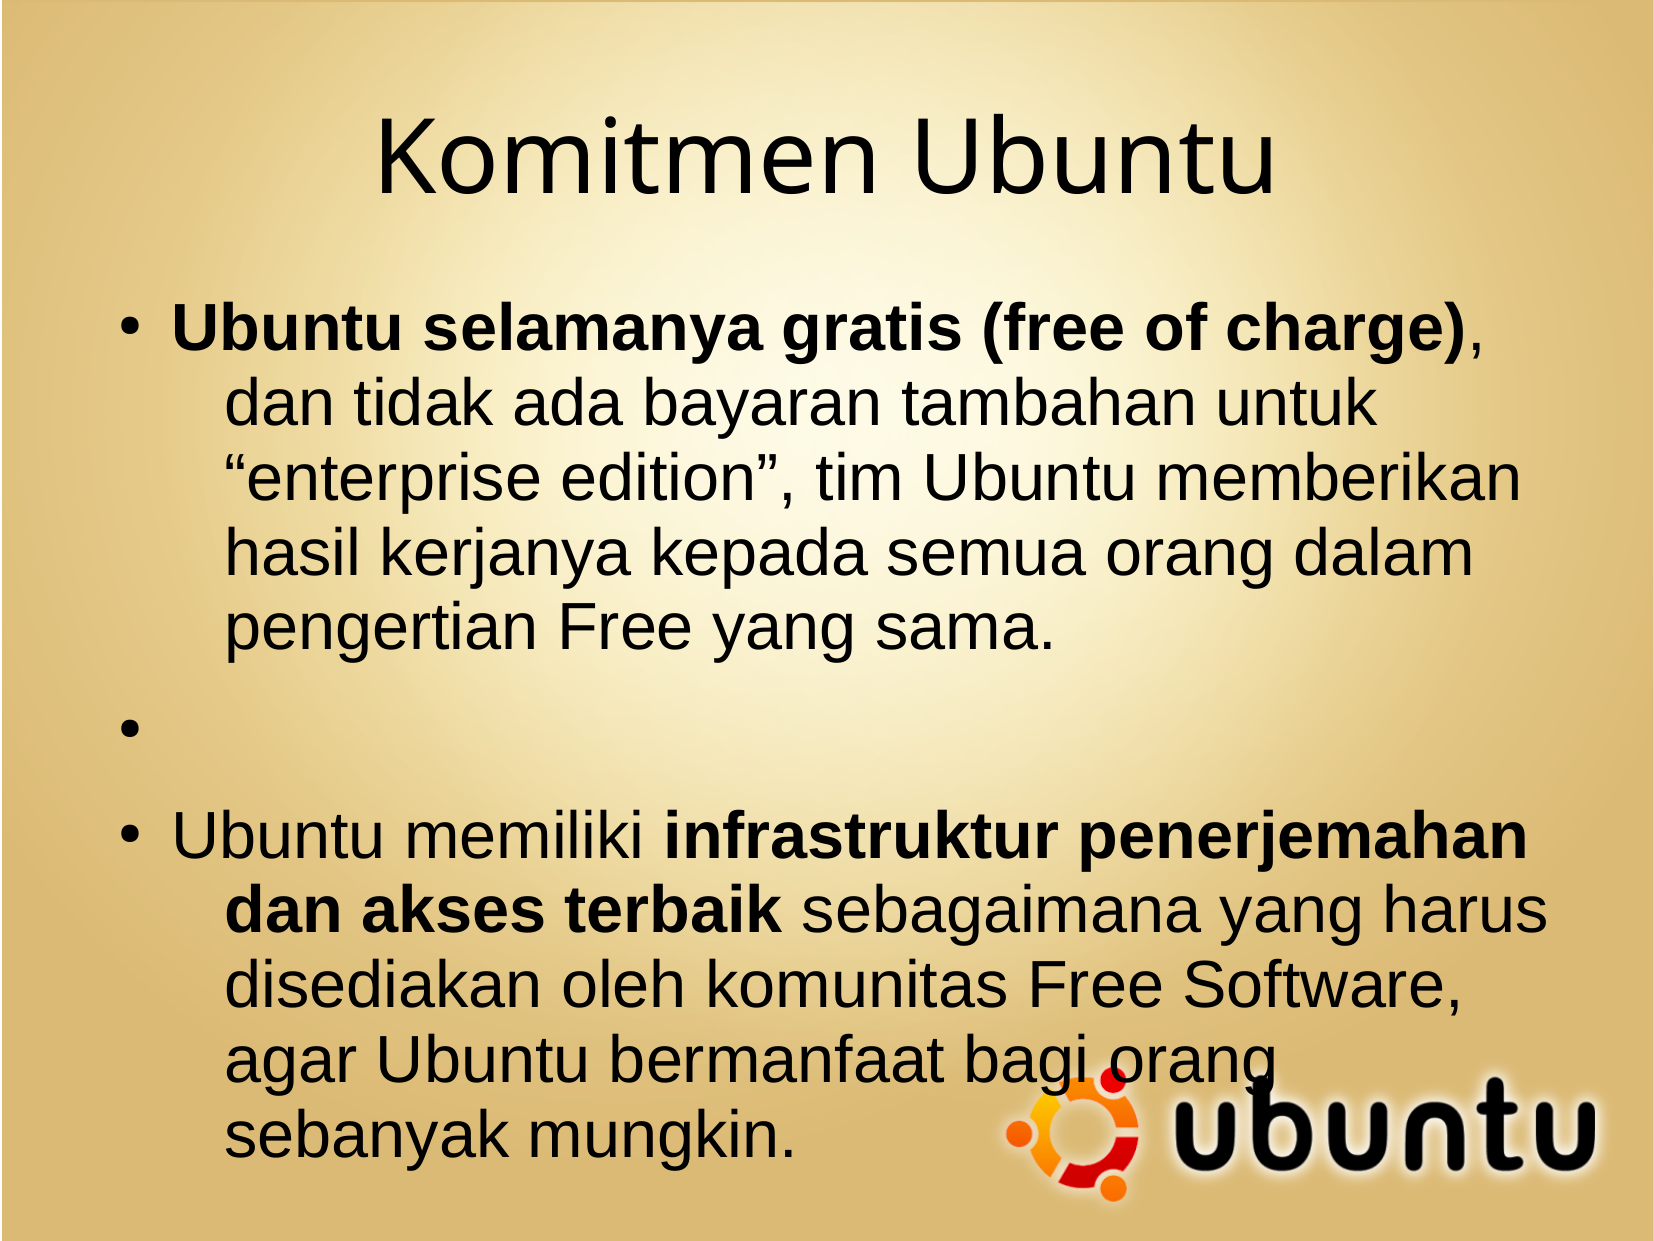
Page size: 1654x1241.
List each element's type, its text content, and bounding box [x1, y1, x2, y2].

list Ubuntu selamanya gratis (free of charge), dan tidak ada bayaran tambahan untuk “enterprise edition”, tim Ubuntu memberikan hasil kerjanya kepada semua orang dalam pengertian Free yang sama. Ubuntu memiliki infrastruktur penerjemahan dan akses terbaik sebagaimana yang harus disediakan oleh komunitas Free Software, agar Ubuntu bermanfaat bagi orang sebanyak mungkin. [82, 290, 1571, 1109]
title Komitmen Ubuntu [82, 49, 1571, 257]
picture [2, 0, 1654, 1241]
